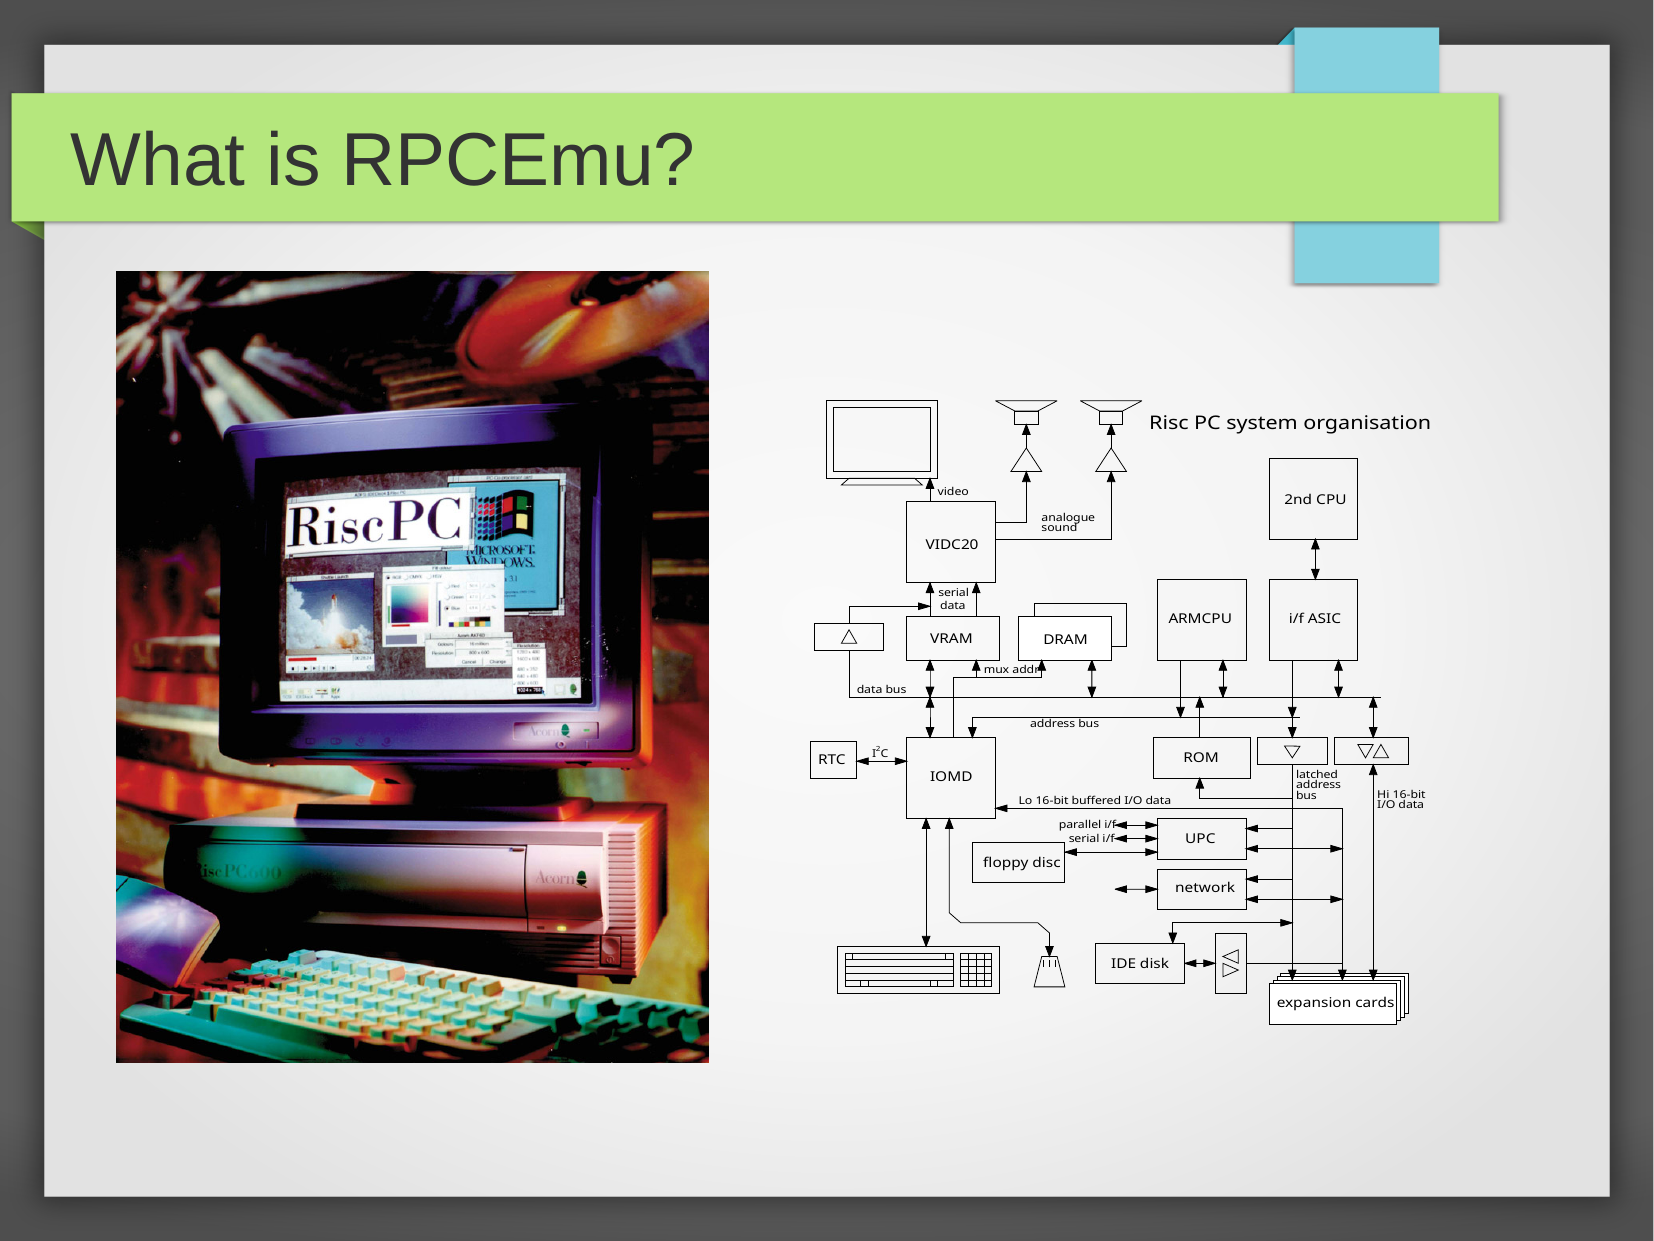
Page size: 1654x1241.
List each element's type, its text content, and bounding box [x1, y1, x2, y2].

title What is RPCEmu? [70, 106, 1229, 213]
picture [0, 0, 1654, 1241]
